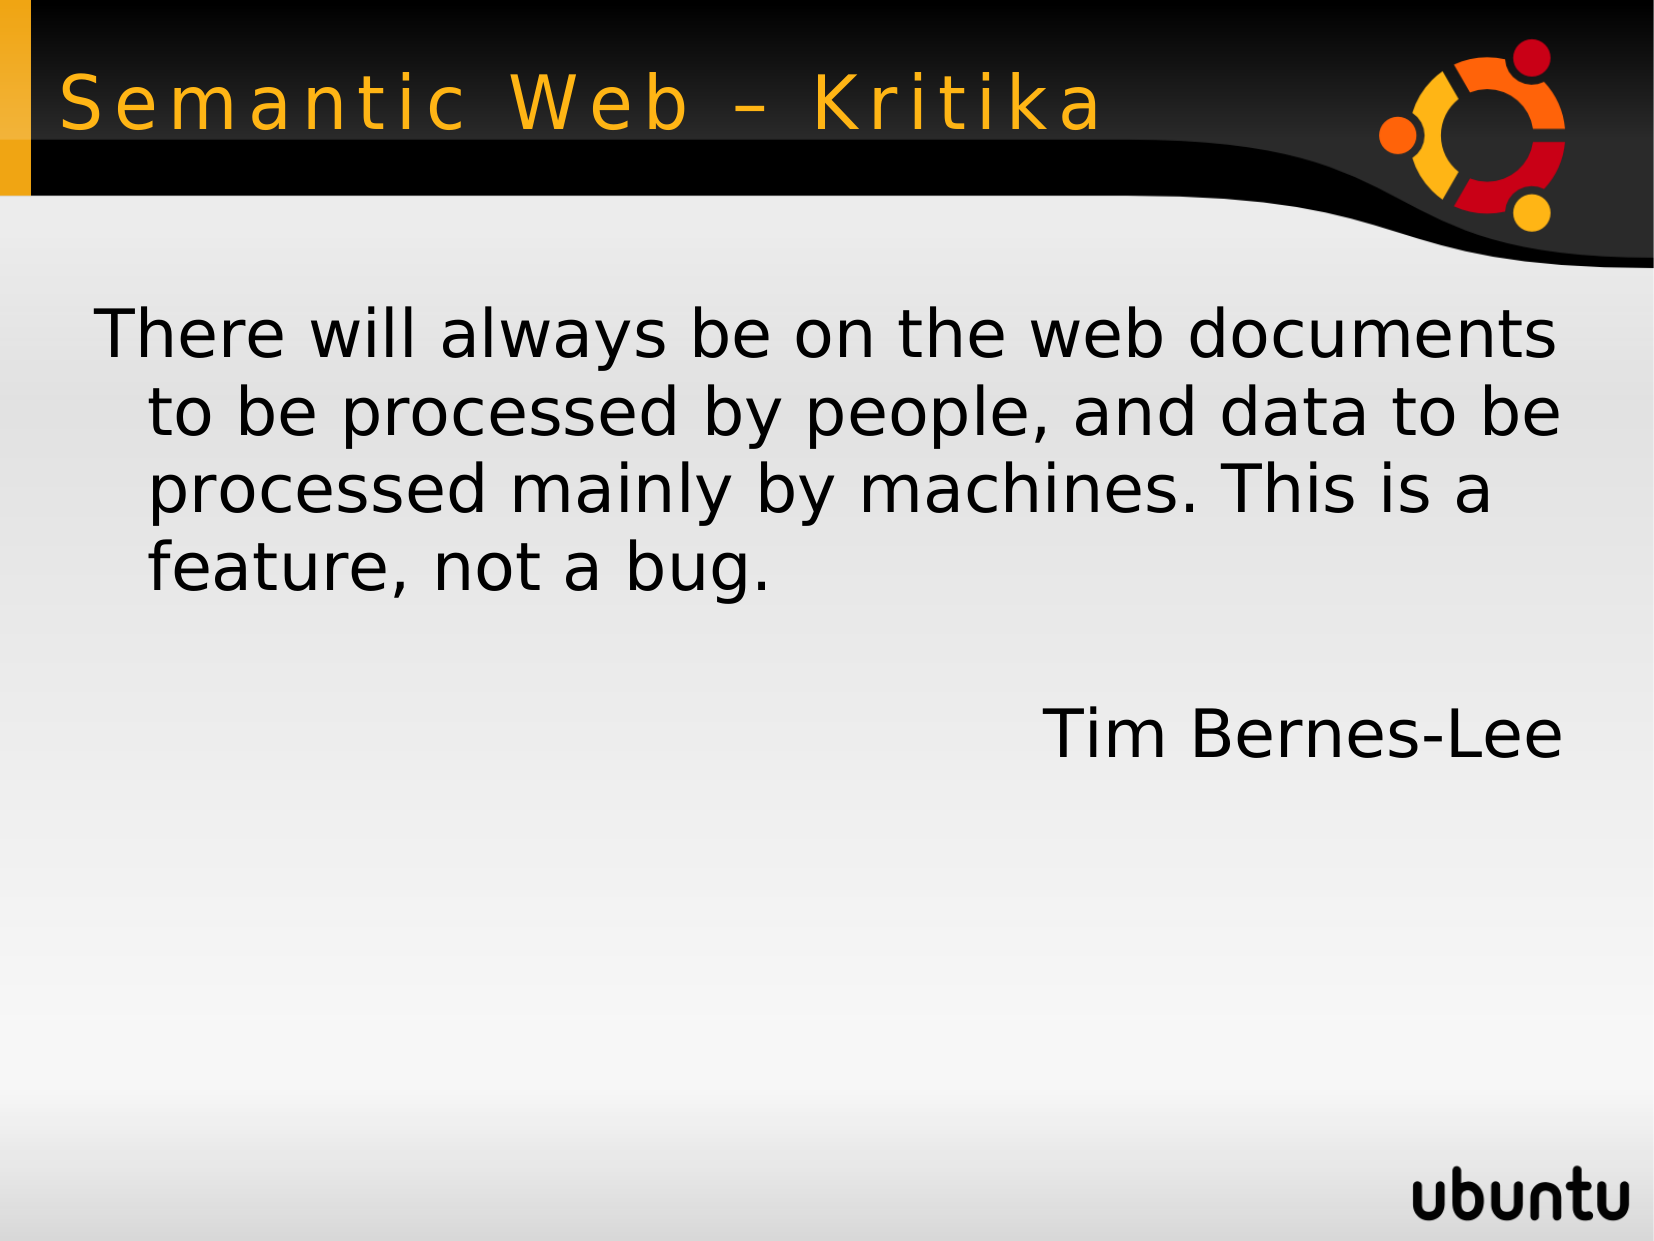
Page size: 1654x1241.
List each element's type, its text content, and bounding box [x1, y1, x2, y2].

list There will always be on the web documents to be processed by people, and data to be processed mainly by machines. This is a feature, not a bug. Tim Bernes-Lee [76, 295, 1565, 1114]
title Semantic Web – Kritika [59, 29, 1270, 178]
picture [0, 0, 1654, 1241]
